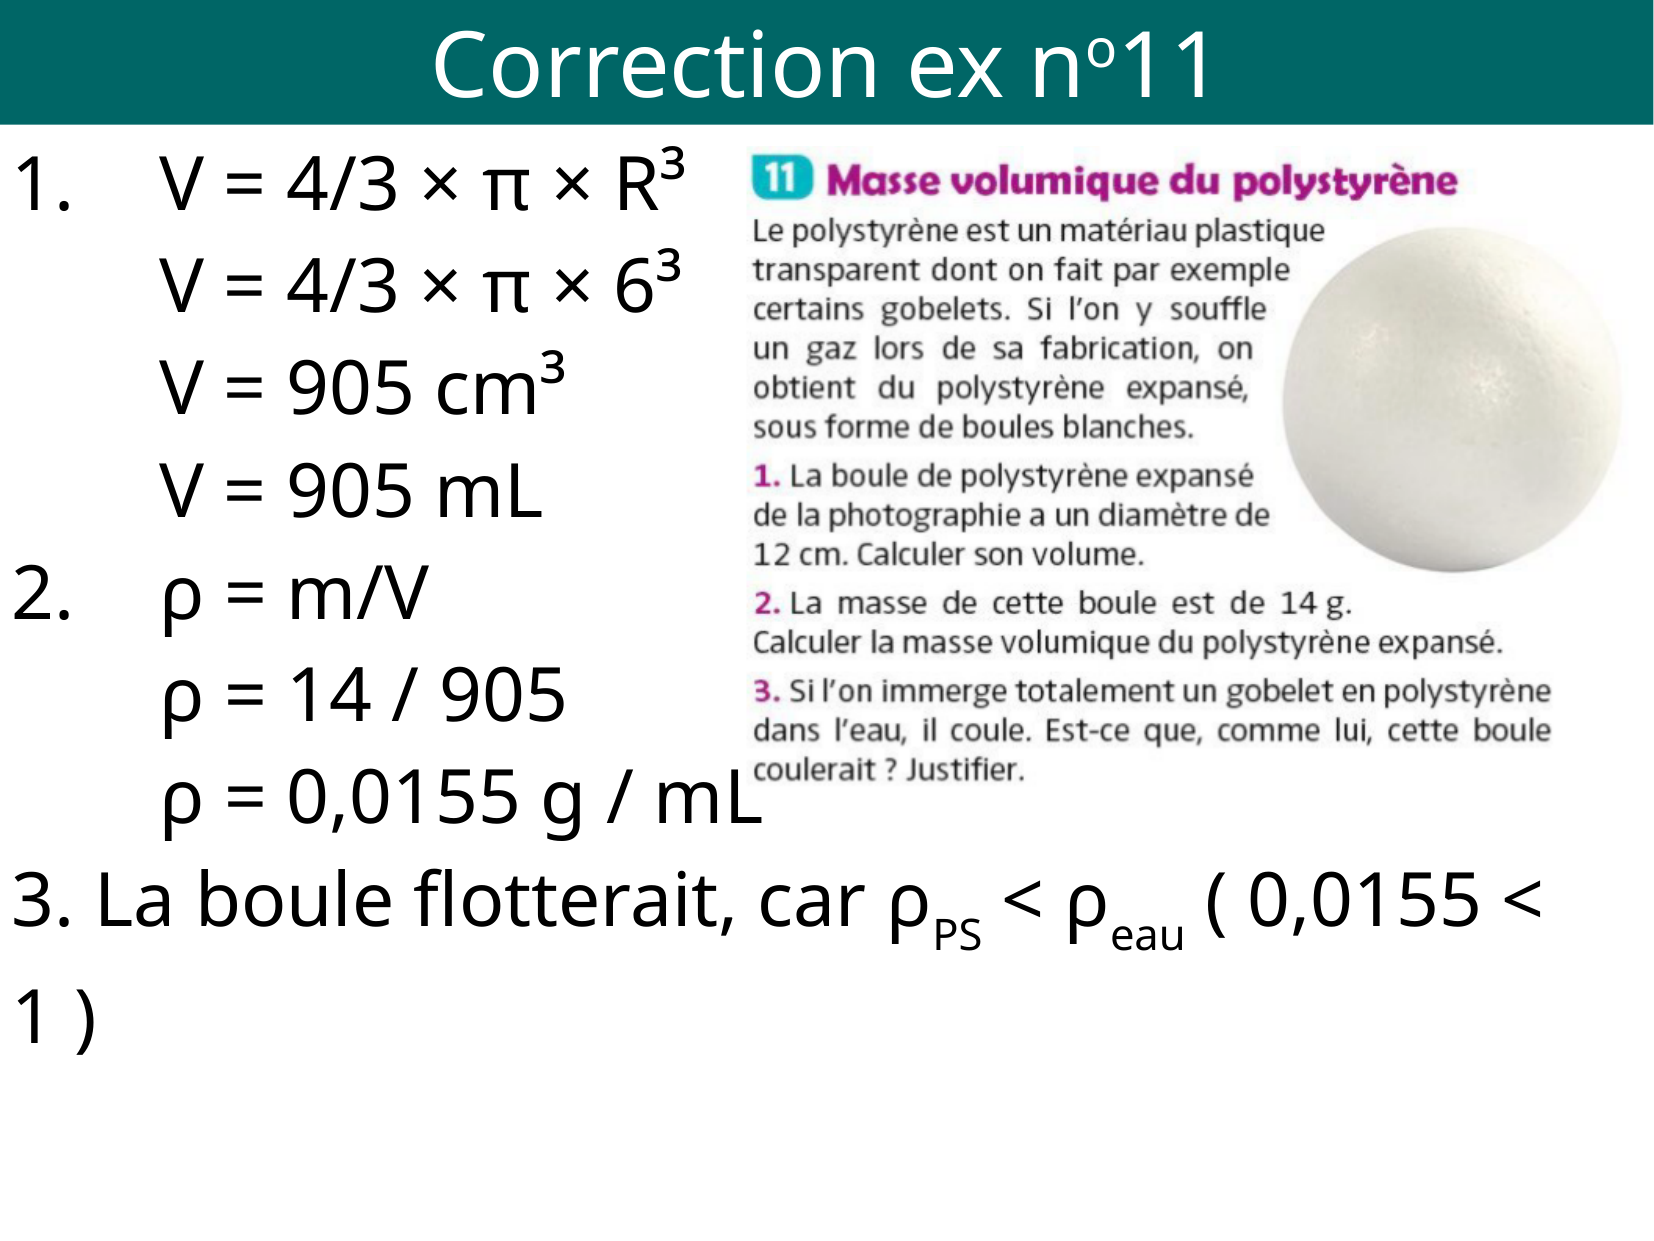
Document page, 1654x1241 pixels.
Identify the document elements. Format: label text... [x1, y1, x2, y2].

title Correction ex no11 [0, 10, 1654, 114]
subtitle 1. V = 4/3 × π × R³ V = 4/3 × π × 6³ V = 905 cm³ V = 905 mL 2. ρ = m/V ρ = 14 / 905 ρ = 0,0155 g / mL 3. La boule flotterait, car ρPS < ρeau ( 0,0155 < 1 ) [11, 129, 1642, 1229]
picture [739, 146, 1636, 805]
